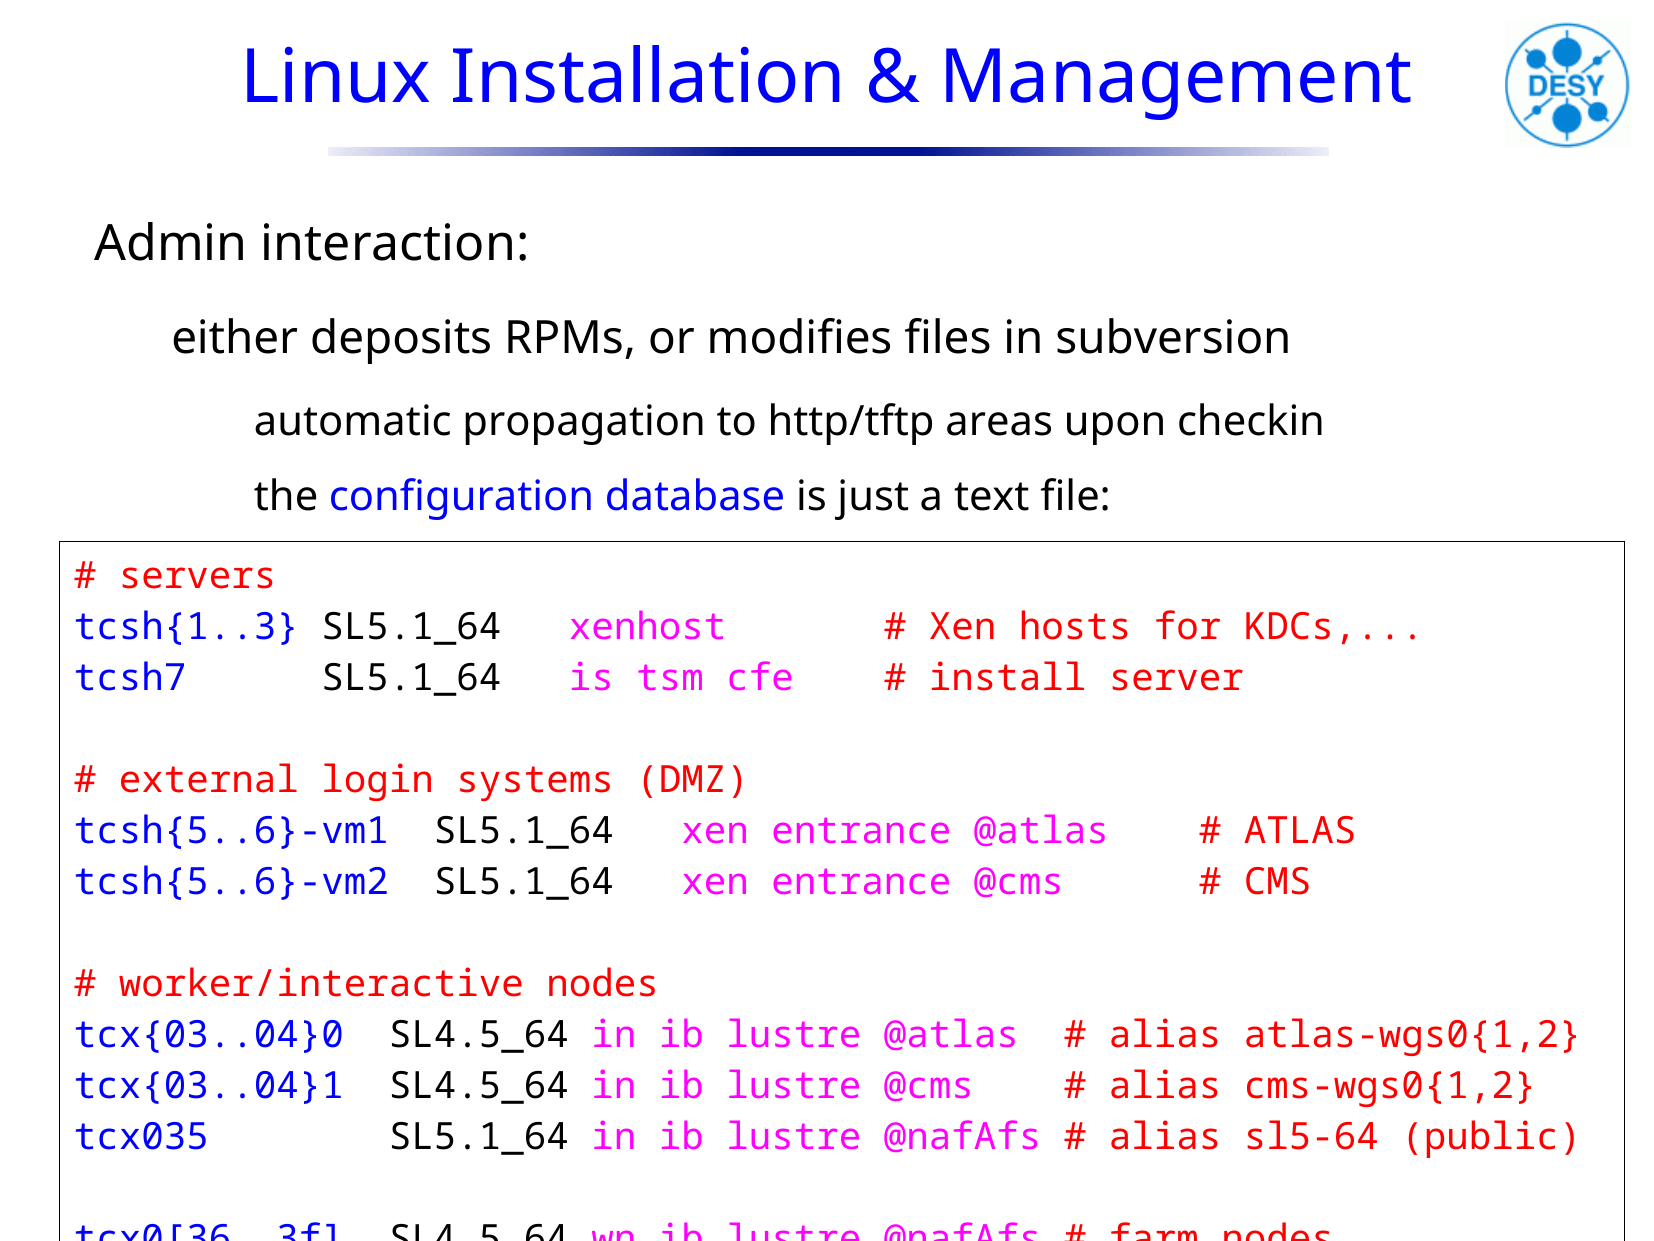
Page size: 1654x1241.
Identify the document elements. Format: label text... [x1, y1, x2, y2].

list Admin interaction: either deposits RPMs, or modifies files in subversion automatic propagation to http/tftp areas upon checkin the configuration database is just a text file: [76, 206, 1565, 541]
picture [328, 147, 1329, 156]
picture [1505, 21, 1631, 148]
text_box # servers tcsh{1..3} SL5.1_64 xenhost # Xen hosts for KDCs,... tcsh7 SL5.1_64 is tsm cfe # install server # external login systems (DMZ) tcsh{5..6}-vm1 SL5.1_64 xen entrance @atlas # ATLAS tcsh{5..6}-vm2 SL5.1_64 xen entrance @cms # CMS # worker/interactive nodes tcx{03..04}0 SL4.5_64 in ib lustre @atlas # alias atlas-wgs0{1,2} tcx{03..04}1 SL4.5_64 in ib lustre @cms # alias cms-wgs0{1,2} tcx035 SL5.1_64 in ib lustre @nafAfs # alias sl5-64 (public) tcx0[36..3f] SL4.5_64 wn ib lustre @nafAfs # farm nodes tcx0[45..4f] SL4.5_64 wn ib lustre @nafAfs # farm nodes [59, 541, 1625, 1227]
title Linux Installation & Management [147, 7, 1506, 141]
